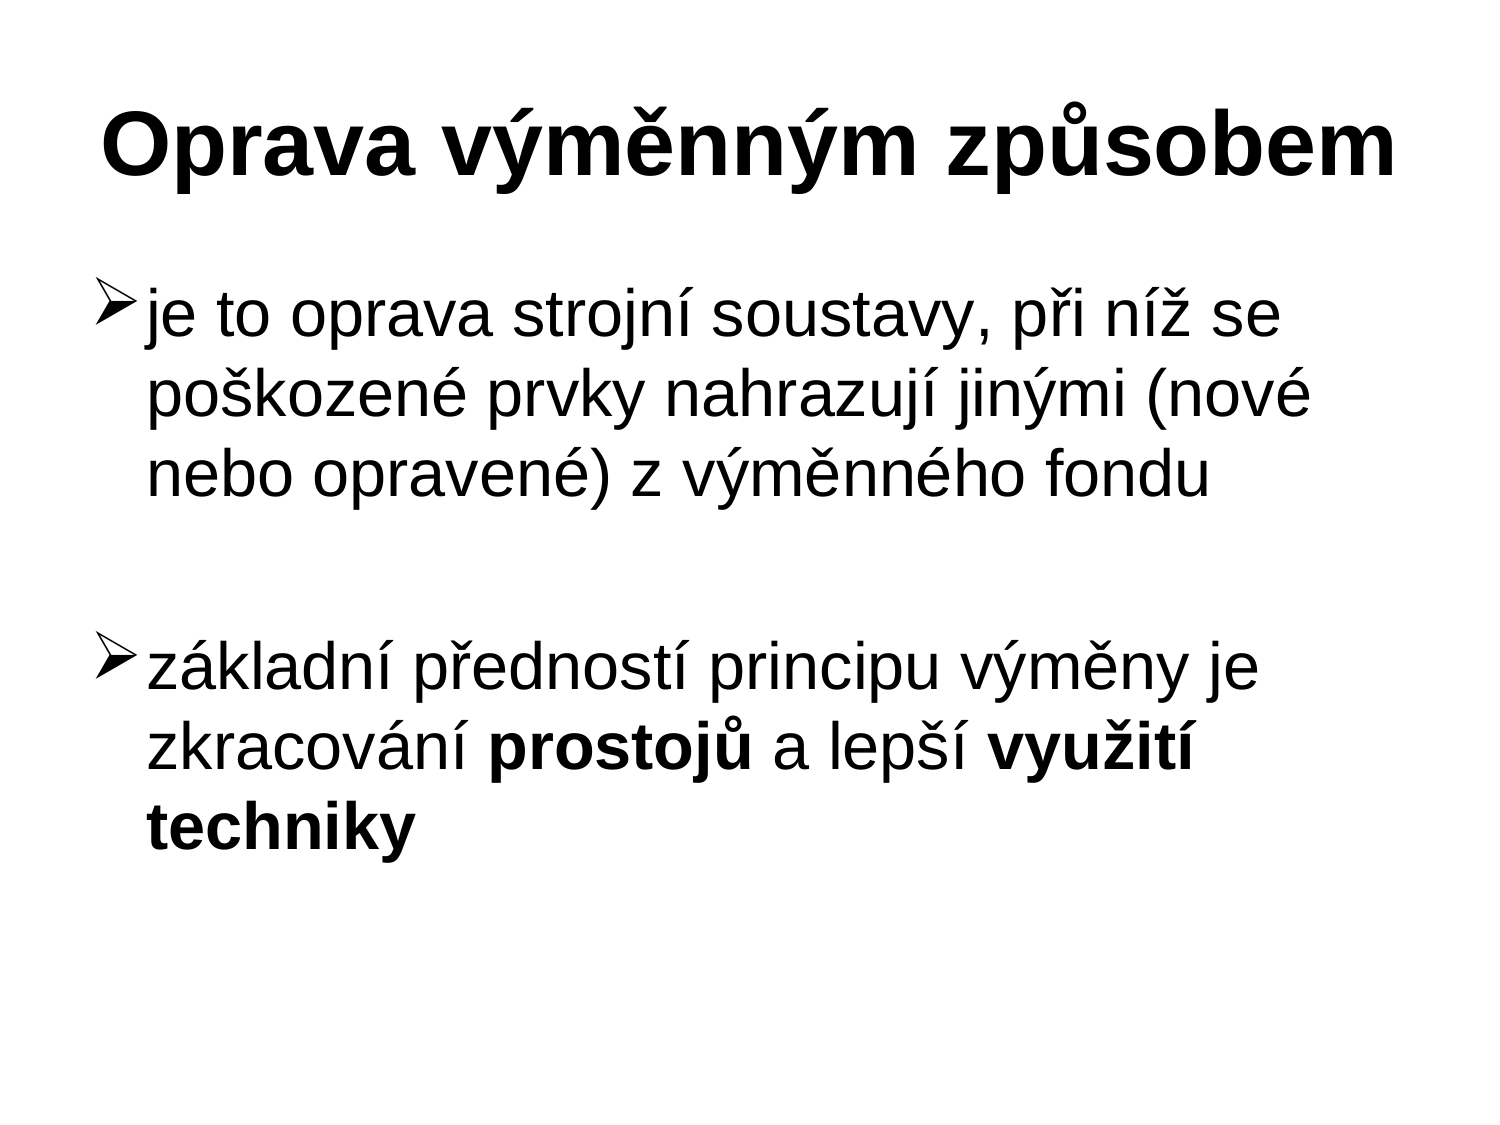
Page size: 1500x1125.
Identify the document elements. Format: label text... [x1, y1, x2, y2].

title Oprava výměnným způsobem [75, 45, 1426, 233]
list je to oprava strojní soustavy, při níž se poškozené prvky nahrazují jinými (nové nebo opravené) z výměnného fondu základní předností principu výměny je zkracování prostojů a lepší využití techniky [75, 262, 1426, 1064]
